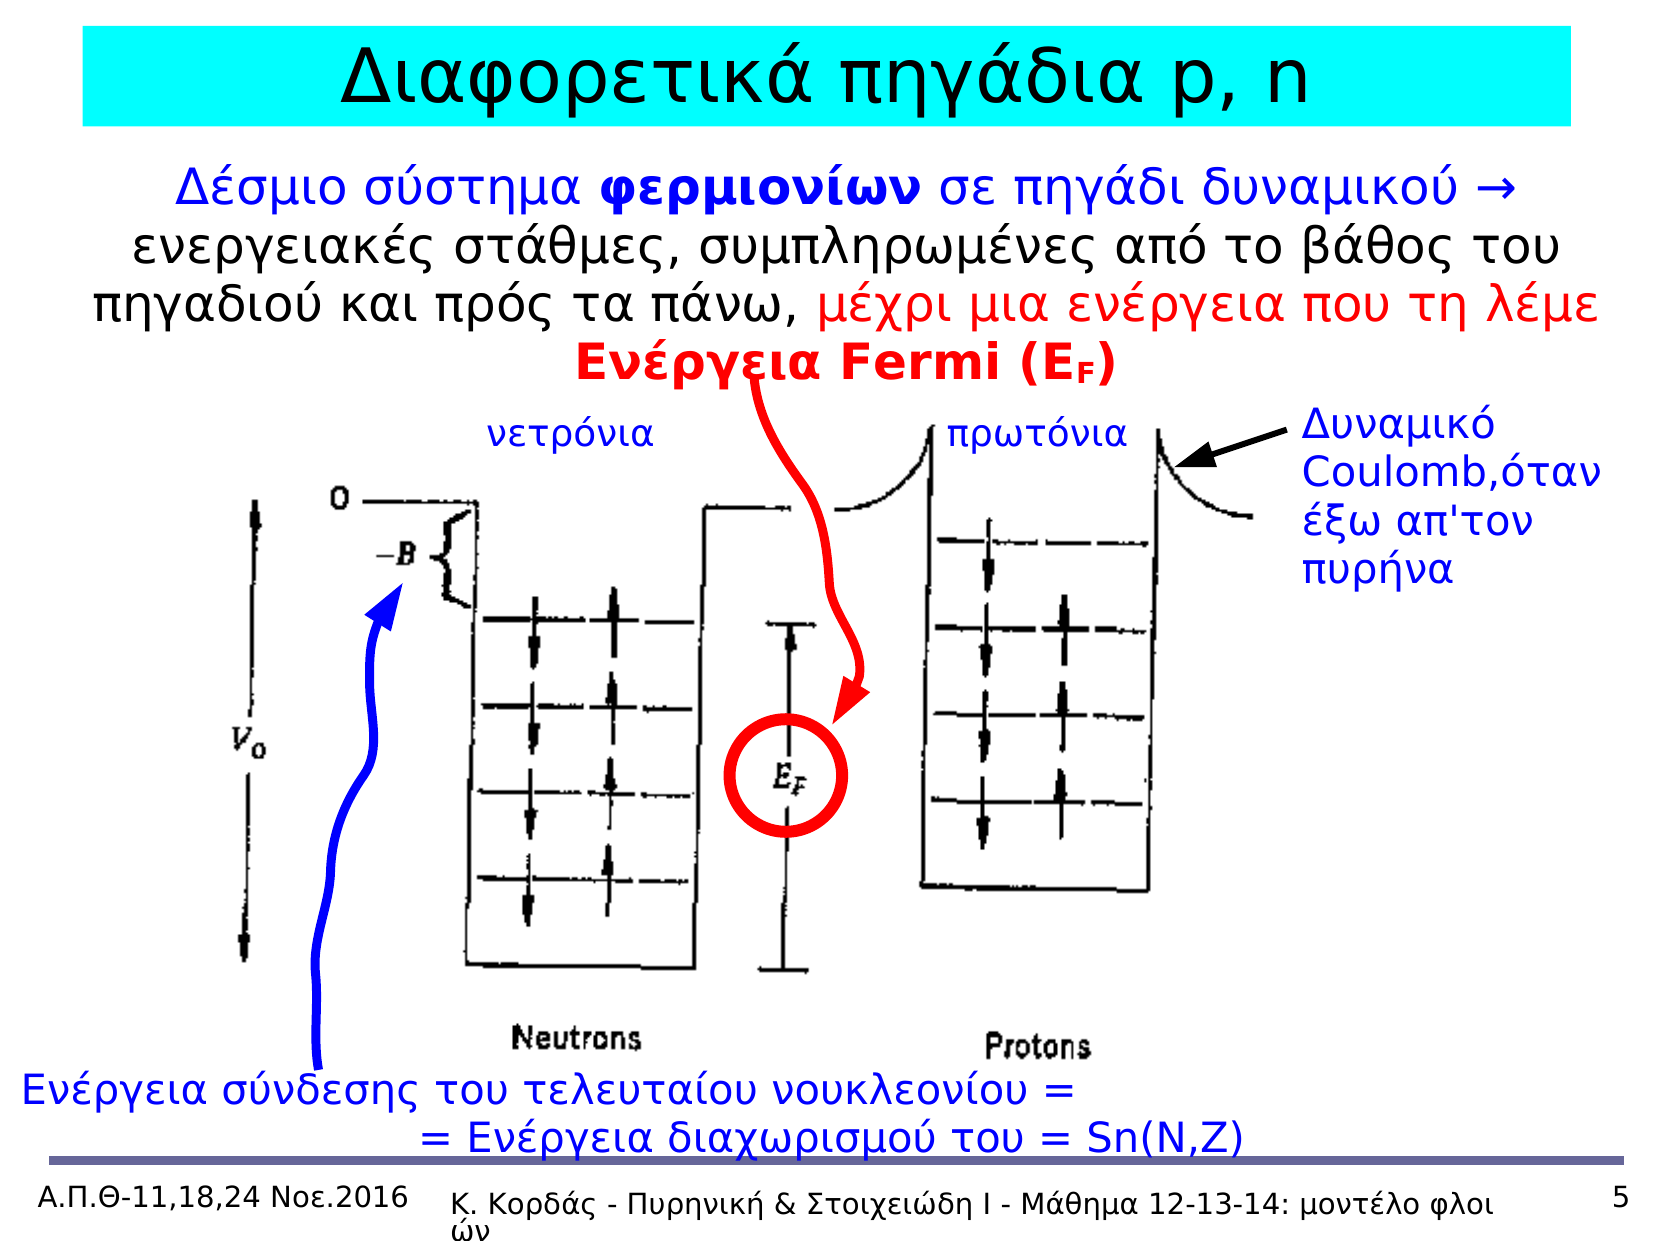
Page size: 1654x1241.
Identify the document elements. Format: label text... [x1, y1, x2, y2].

title Διαφορετικά πηγάδια p, n [82, 25, 1571, 127]
text_box νετρόνια [471, 403, 734, 463]
picture [205, 407, 1287, 1057]
picture [1195, 407, 1286, 451]
text_box Δέσμιο σύστημα φερμιονίων σε πηγάδι δυναμικού → ενεργειακές στάθμες, συμπληρωμένες από το βάθος του πηγαδιού και πρός τα πάνω, μέχρι μια ενέργεια που τη λέμε Ενέργεια Fermi (ΕF) [79, 144, 1614, 407]
text_box πρωτόνια [931, 403, 1195, 463]
text_box Δυναμικό Coulomb,όταν έξω απ'τον πυρήνα [1286, 392, 1625, 604]
text_box Ενέργεια σύνδεσης του τελευταίου νουκλεονίου = = Ενέργεια διαχωρισμού του = Sn(N,Z) [5, 1057, 1654, 1171]
